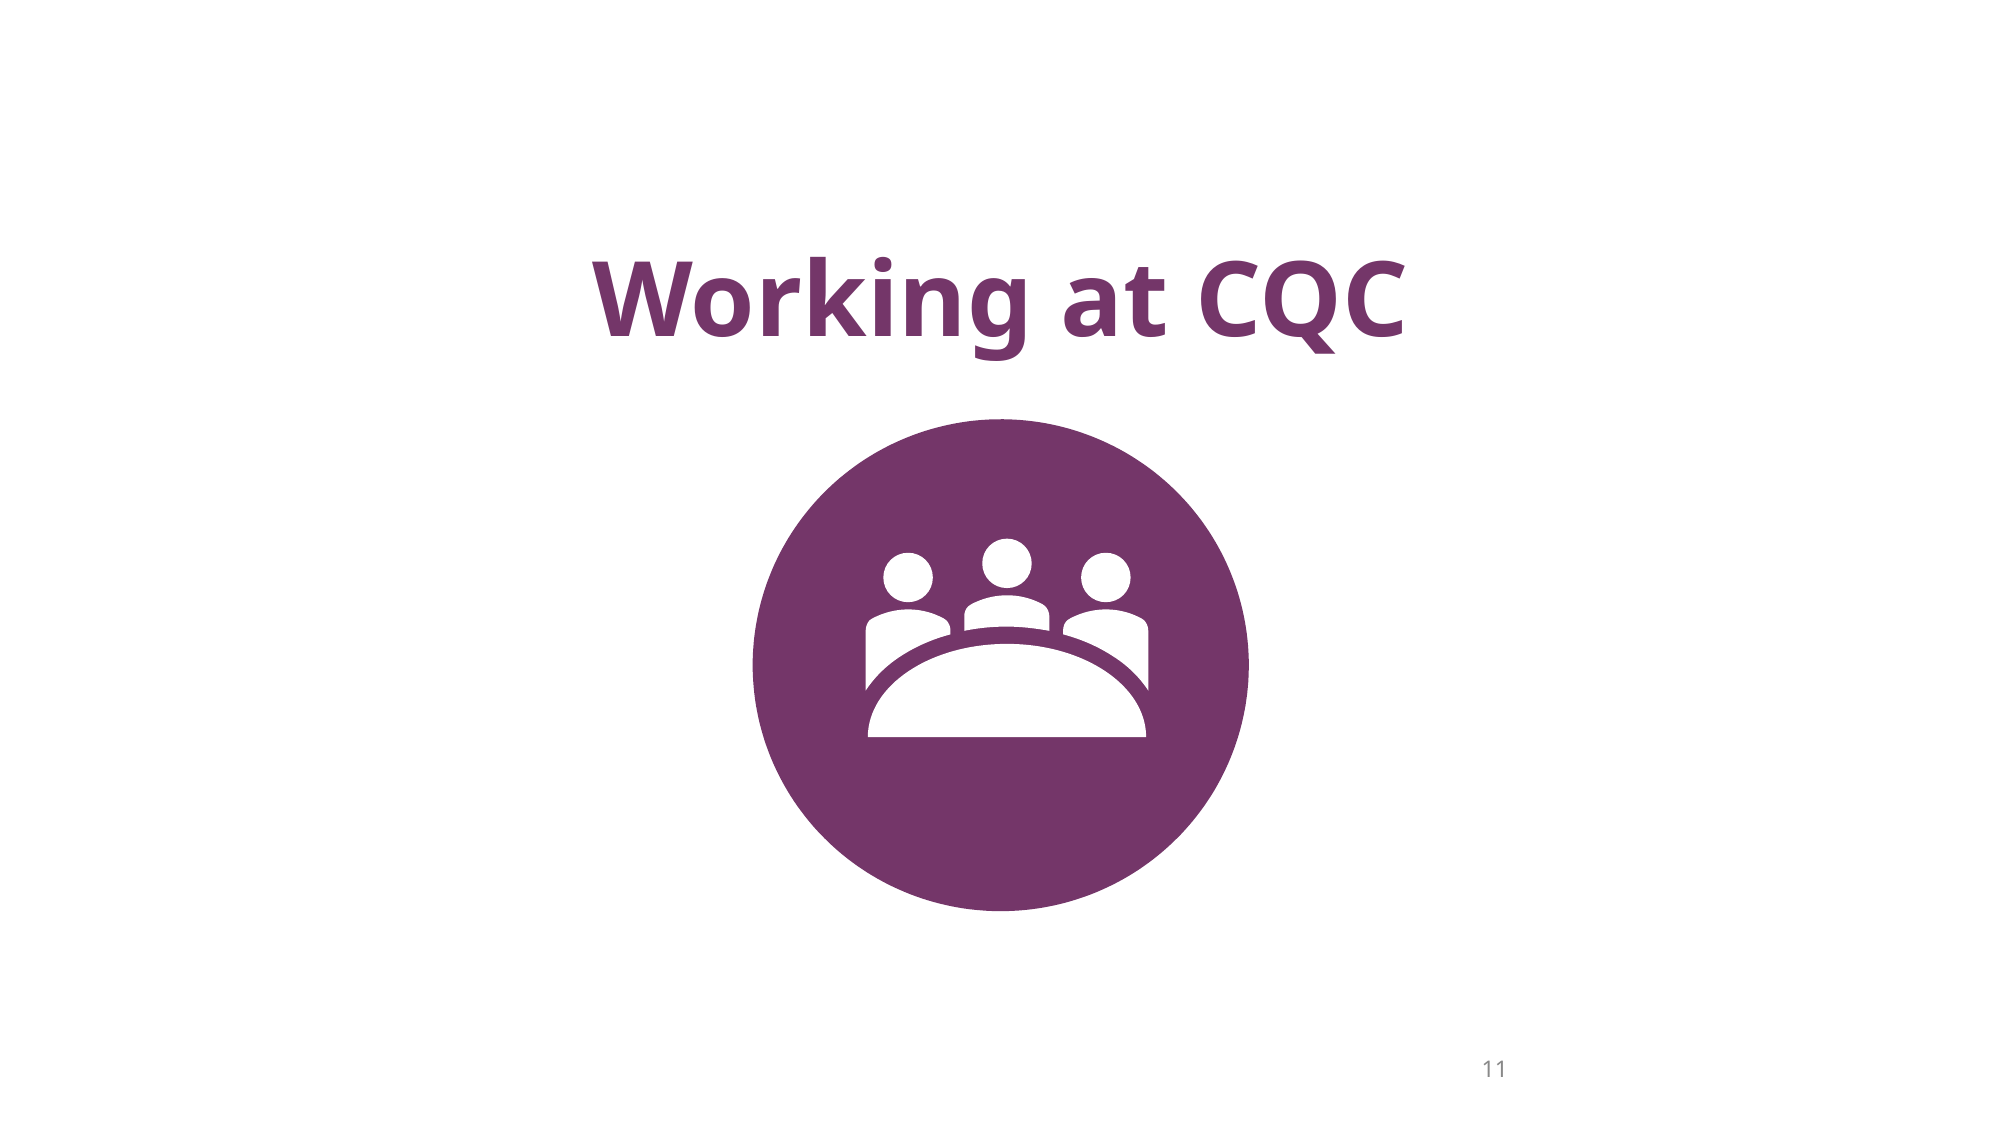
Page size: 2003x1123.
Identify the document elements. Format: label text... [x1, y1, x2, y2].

picture [835, 466, 1179, 810]
title Working at CQC [131, 210, 1871, 327]
text_box [752, 482, 1249, 912]
text_box 11 [1466, 1039, 1934, 1100]
text_box [855, 419, 1147, 466]
